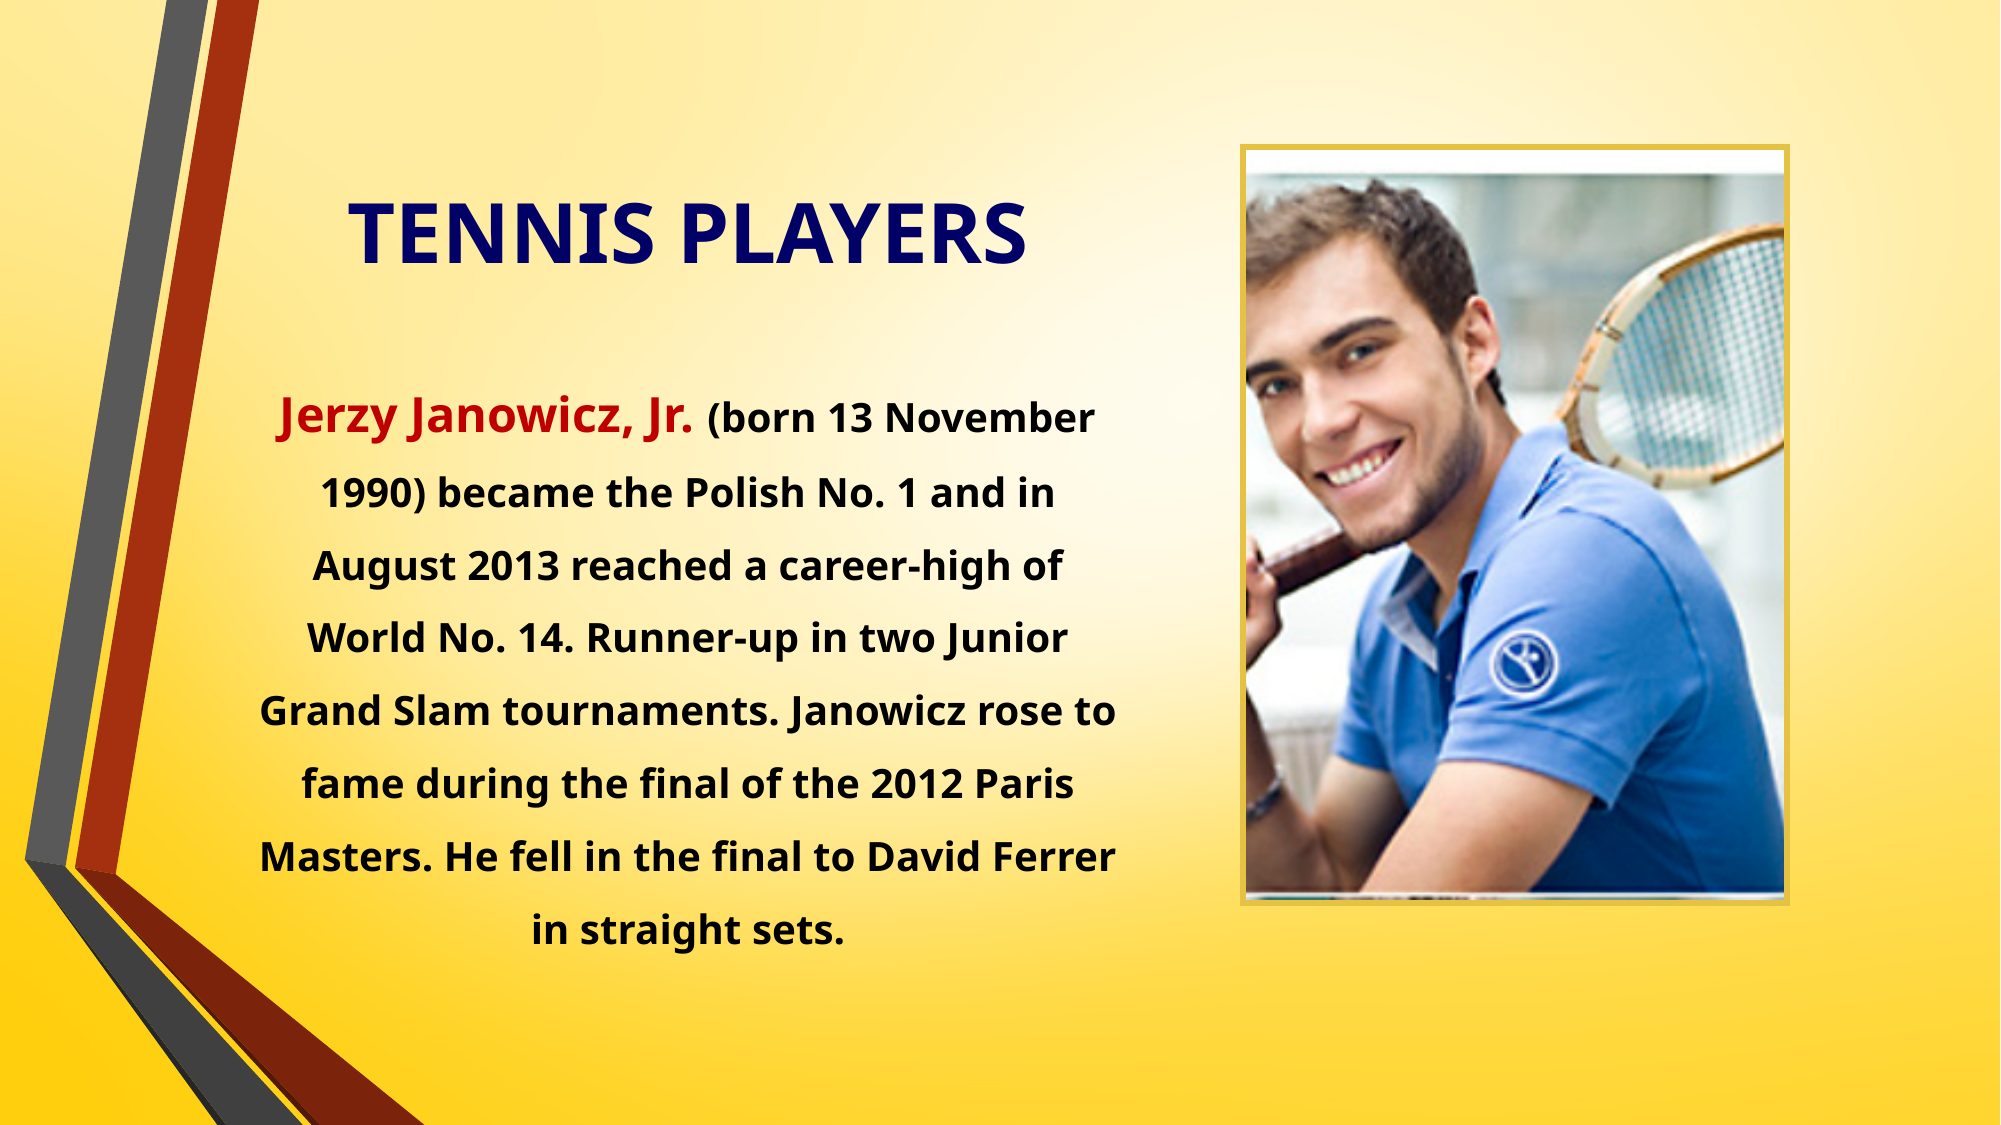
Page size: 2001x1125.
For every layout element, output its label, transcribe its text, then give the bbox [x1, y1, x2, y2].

title TENNIS PLAYERS [243, 137, 1134, 288]
picture [1245, 149, 1785, 901]
list Jerzy Janowicz, Jr. (born 13 November 1990) became the Polish No. 1 and in August 2013 reached a career-high of World No. 14. Runner-up in two Junior Grand Slam tournaments. Janowicz rose to fame during the final of the 2012 Paris Masters. He fell in the final to David Ferrer in straight sets. [243, 346, 1134, 962]
